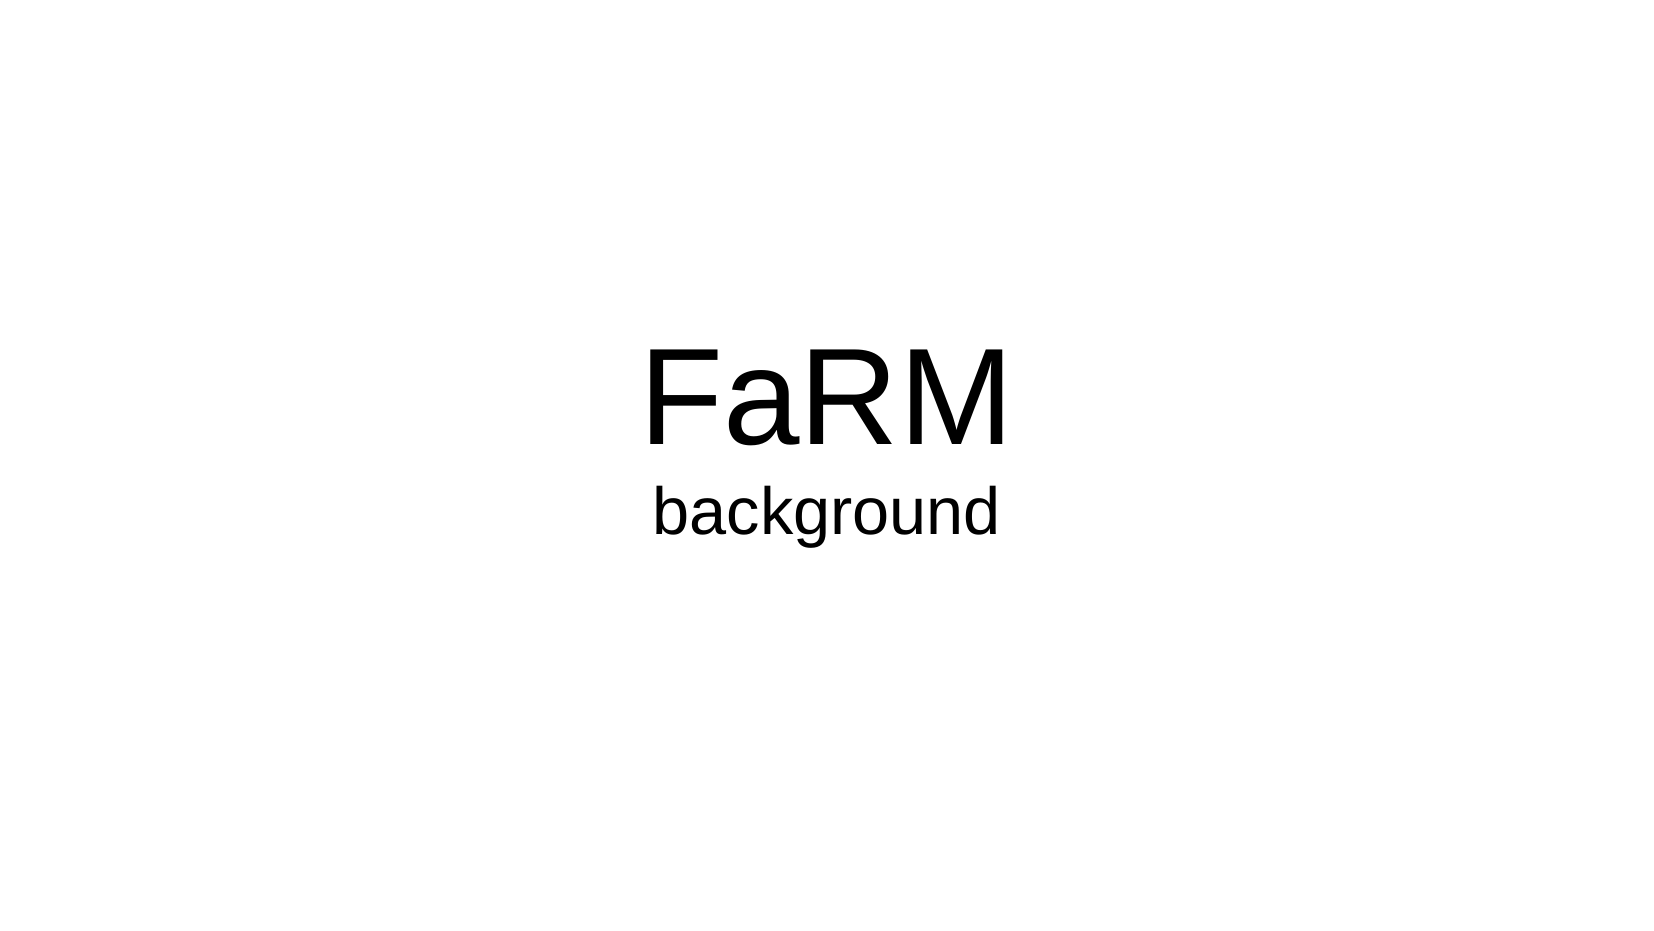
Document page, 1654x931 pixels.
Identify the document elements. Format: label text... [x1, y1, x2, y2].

subtitle FaRM background [82, 165, 1571, 705]
